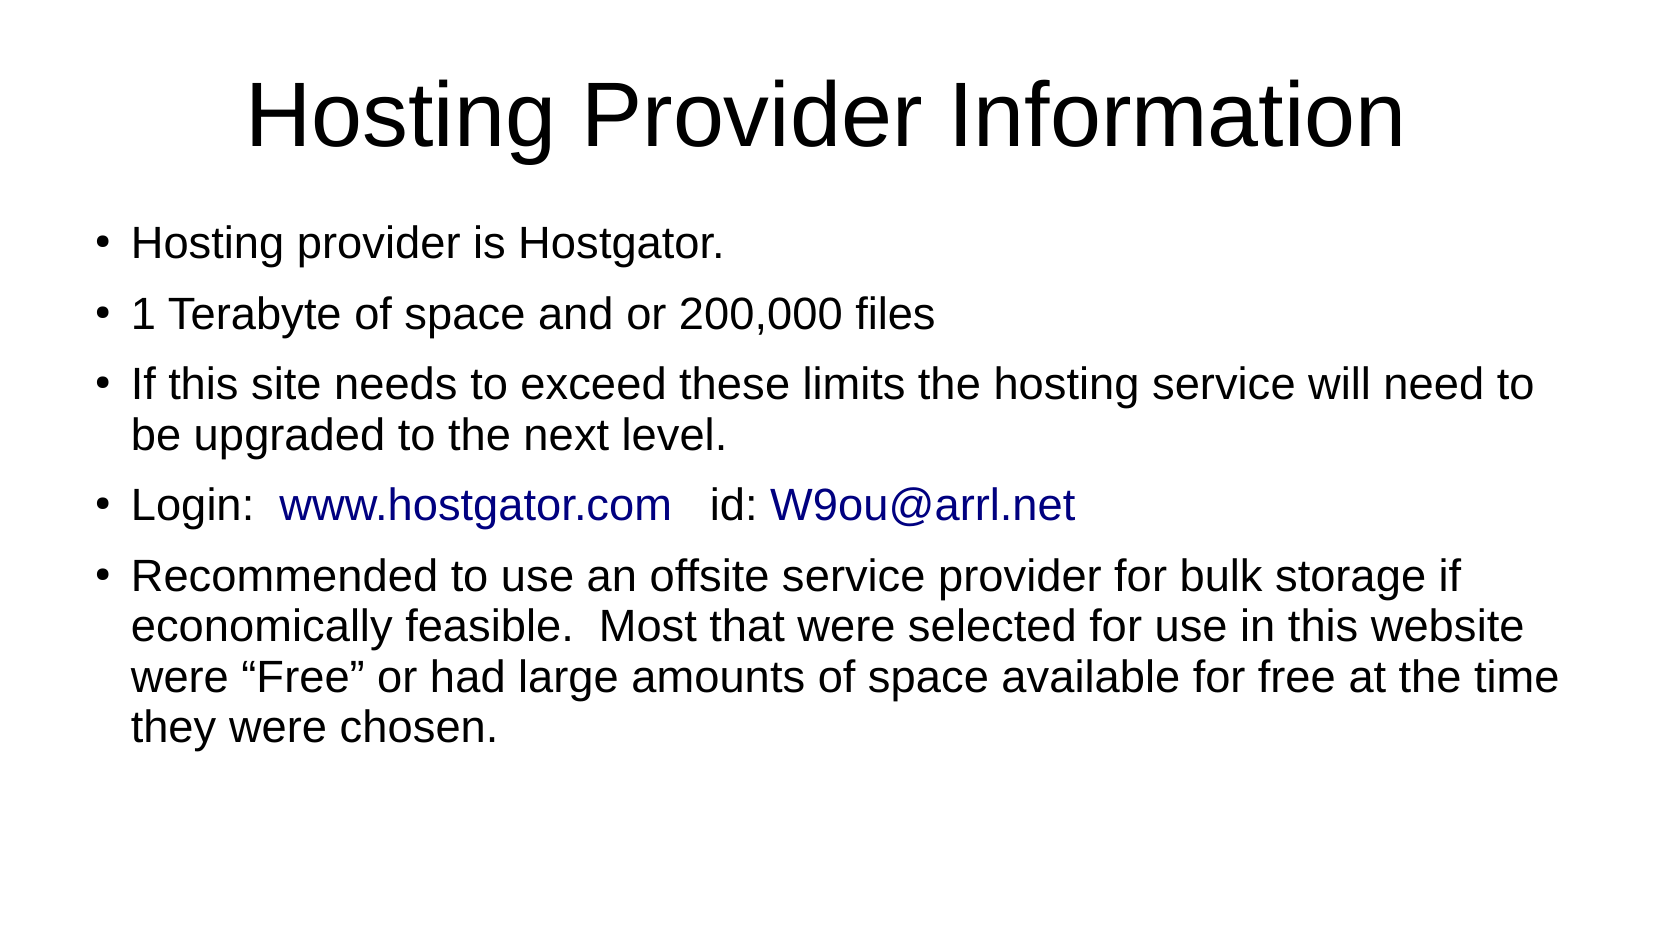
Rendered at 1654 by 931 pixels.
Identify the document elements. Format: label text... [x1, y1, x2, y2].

list Hosting provider is Hostgator. 1 Terabyte of space and or 200,000 files If this site needs to exceed these limits the hosting service will need to be upgraded to the next level. Login: www.hostgator.com id: W9ou@arrl.net Recommended to use an offsite service provider for bulk storage if economically feasible. Most that were selected for use in this website were “Free” or had large amounts of space available for free at the time they were chosen. [82, 217, 1571, 758]
title Hosting Provider Information [82, 37, 1571, 193]
